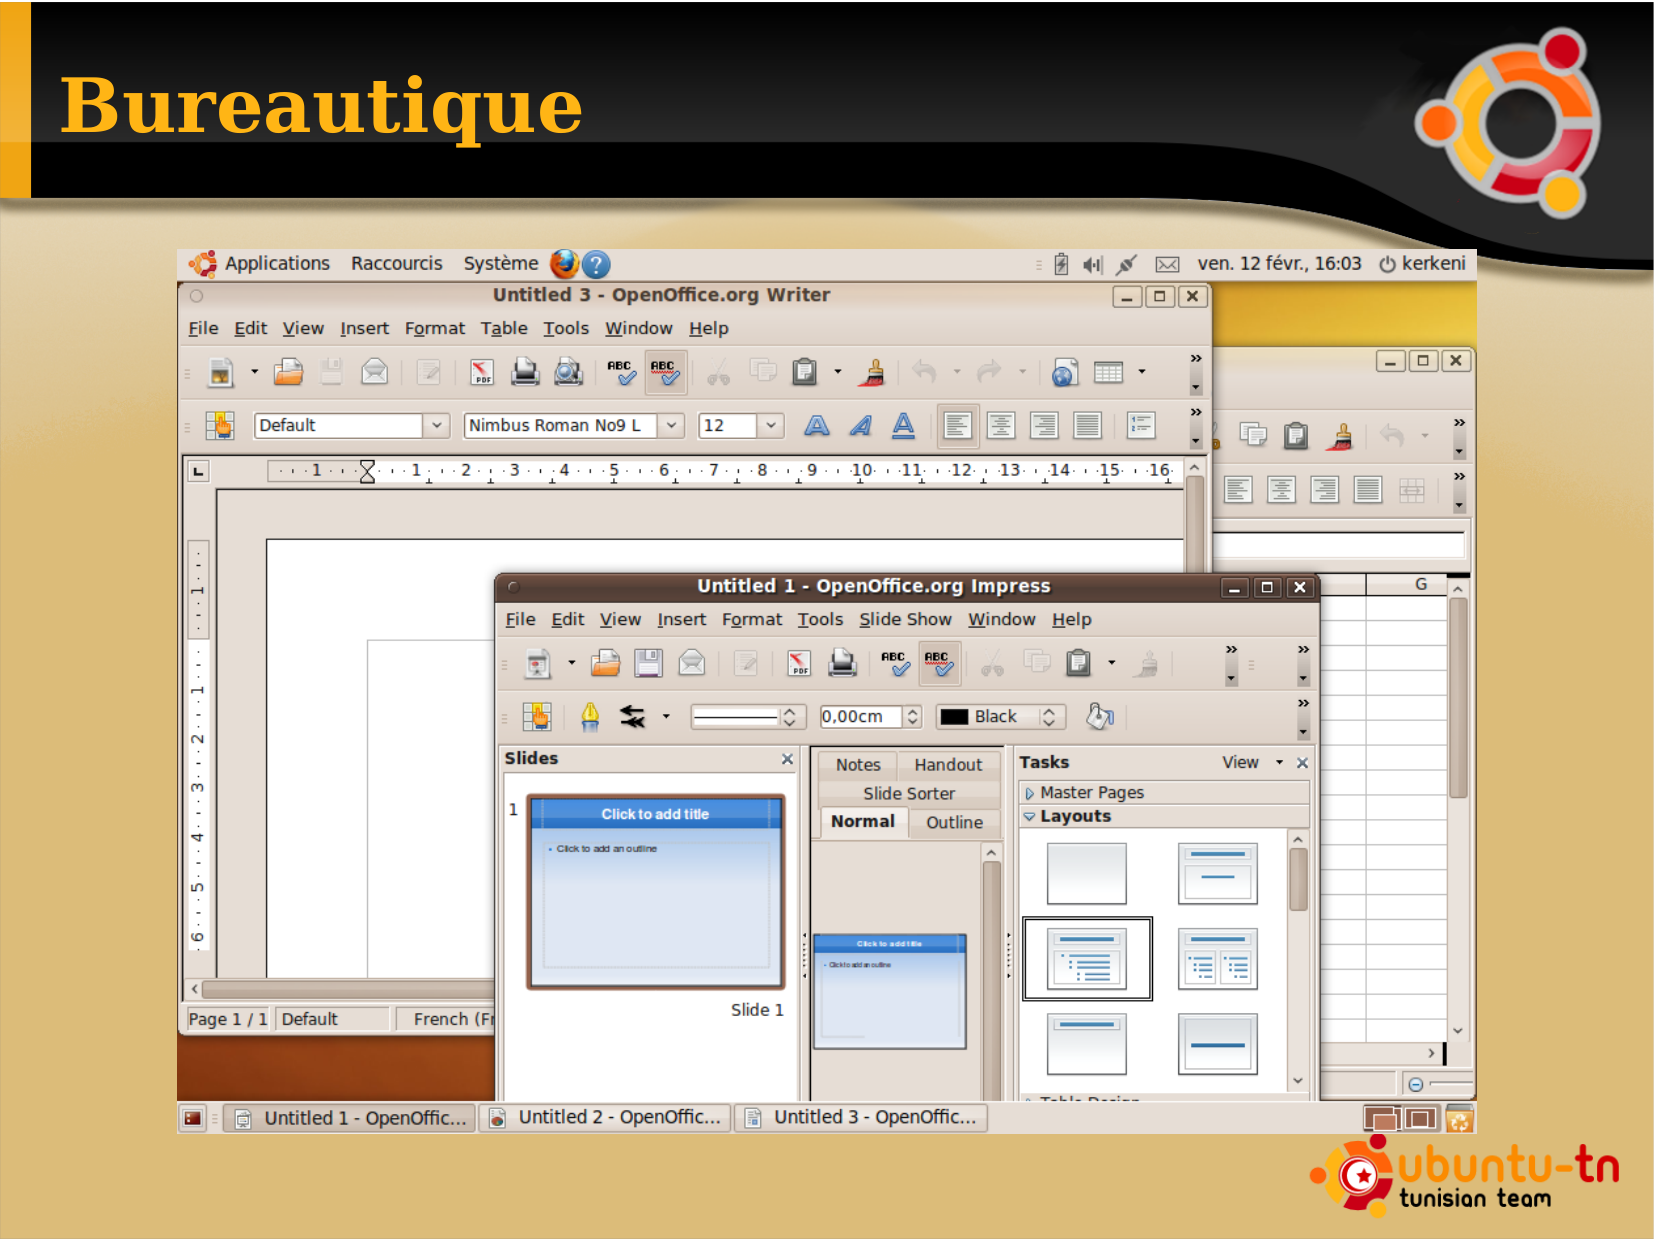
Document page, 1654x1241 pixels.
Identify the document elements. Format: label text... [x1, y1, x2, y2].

title Bureautique [59, 2, 1447, 210]
picture [0, 0, 1654, 1241]
